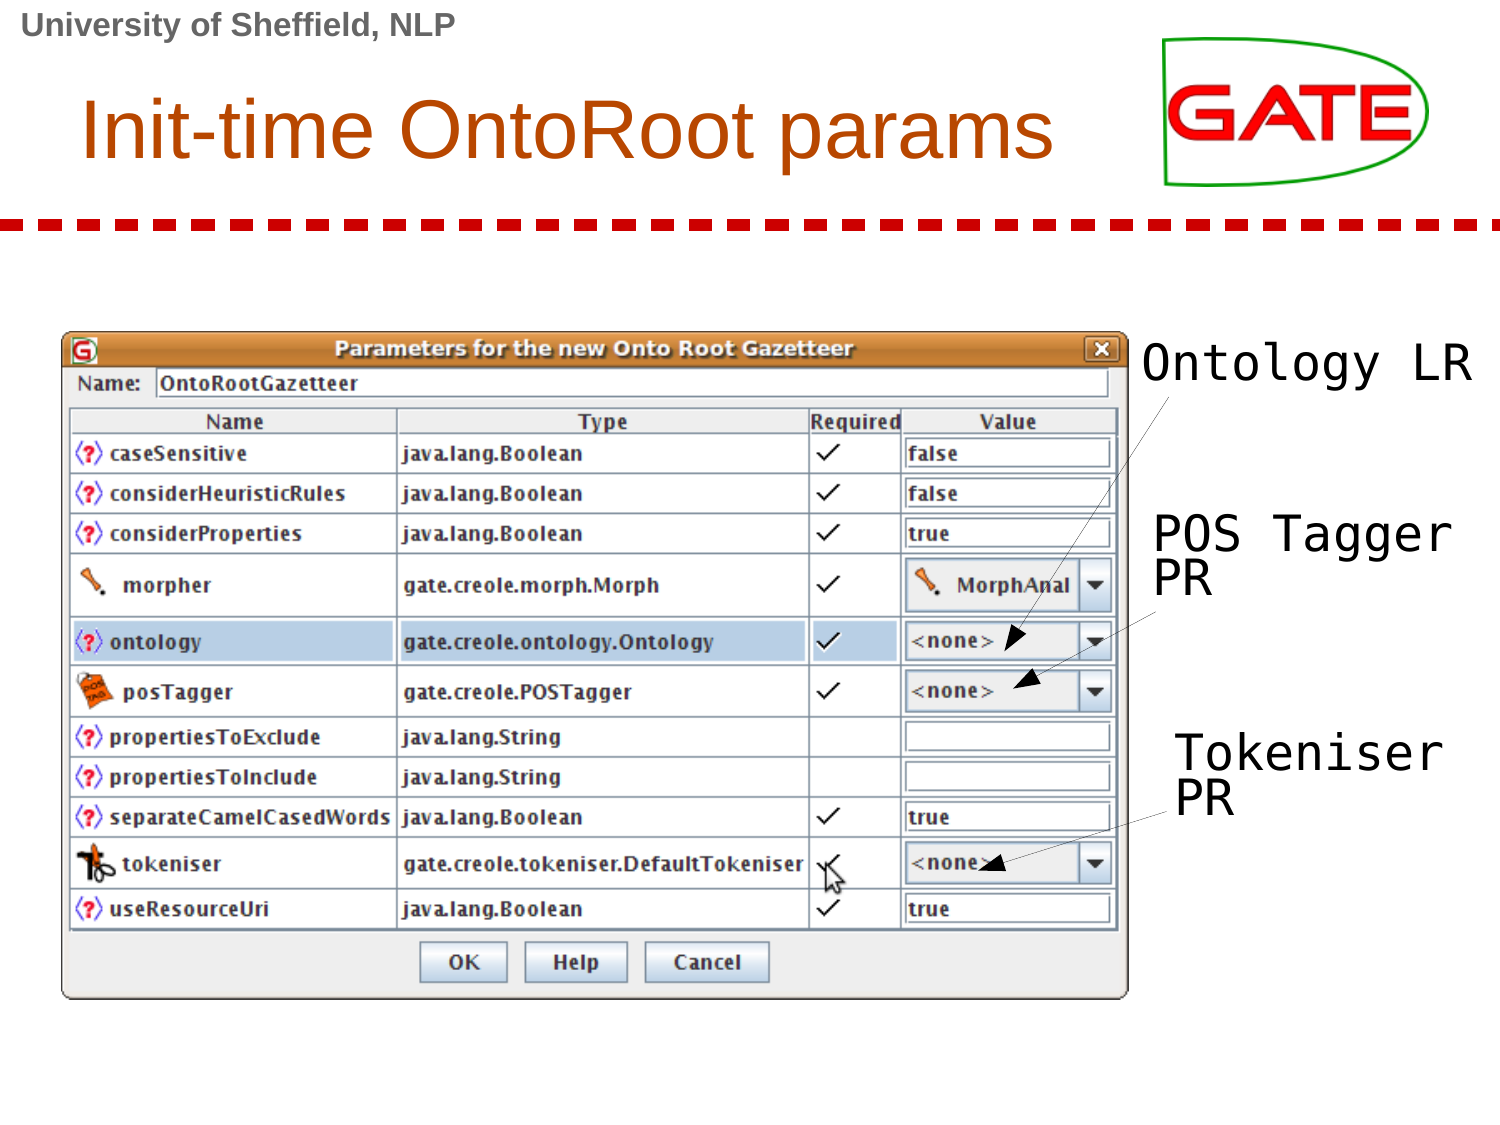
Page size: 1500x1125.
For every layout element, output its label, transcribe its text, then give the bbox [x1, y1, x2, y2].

picture [1162, 37, 1429, 187]
text_box POS Tagger PR [1138, 508, 1468, 613]
text_box Tokeniser PR [1160, 728, 1460, 832]
title Init-time OntoRoot params [79, 62, 1149, 197]
picture [61, 331, 1129, 1000]
text_box Ontology LR [1127, 337, 1487, 397]
